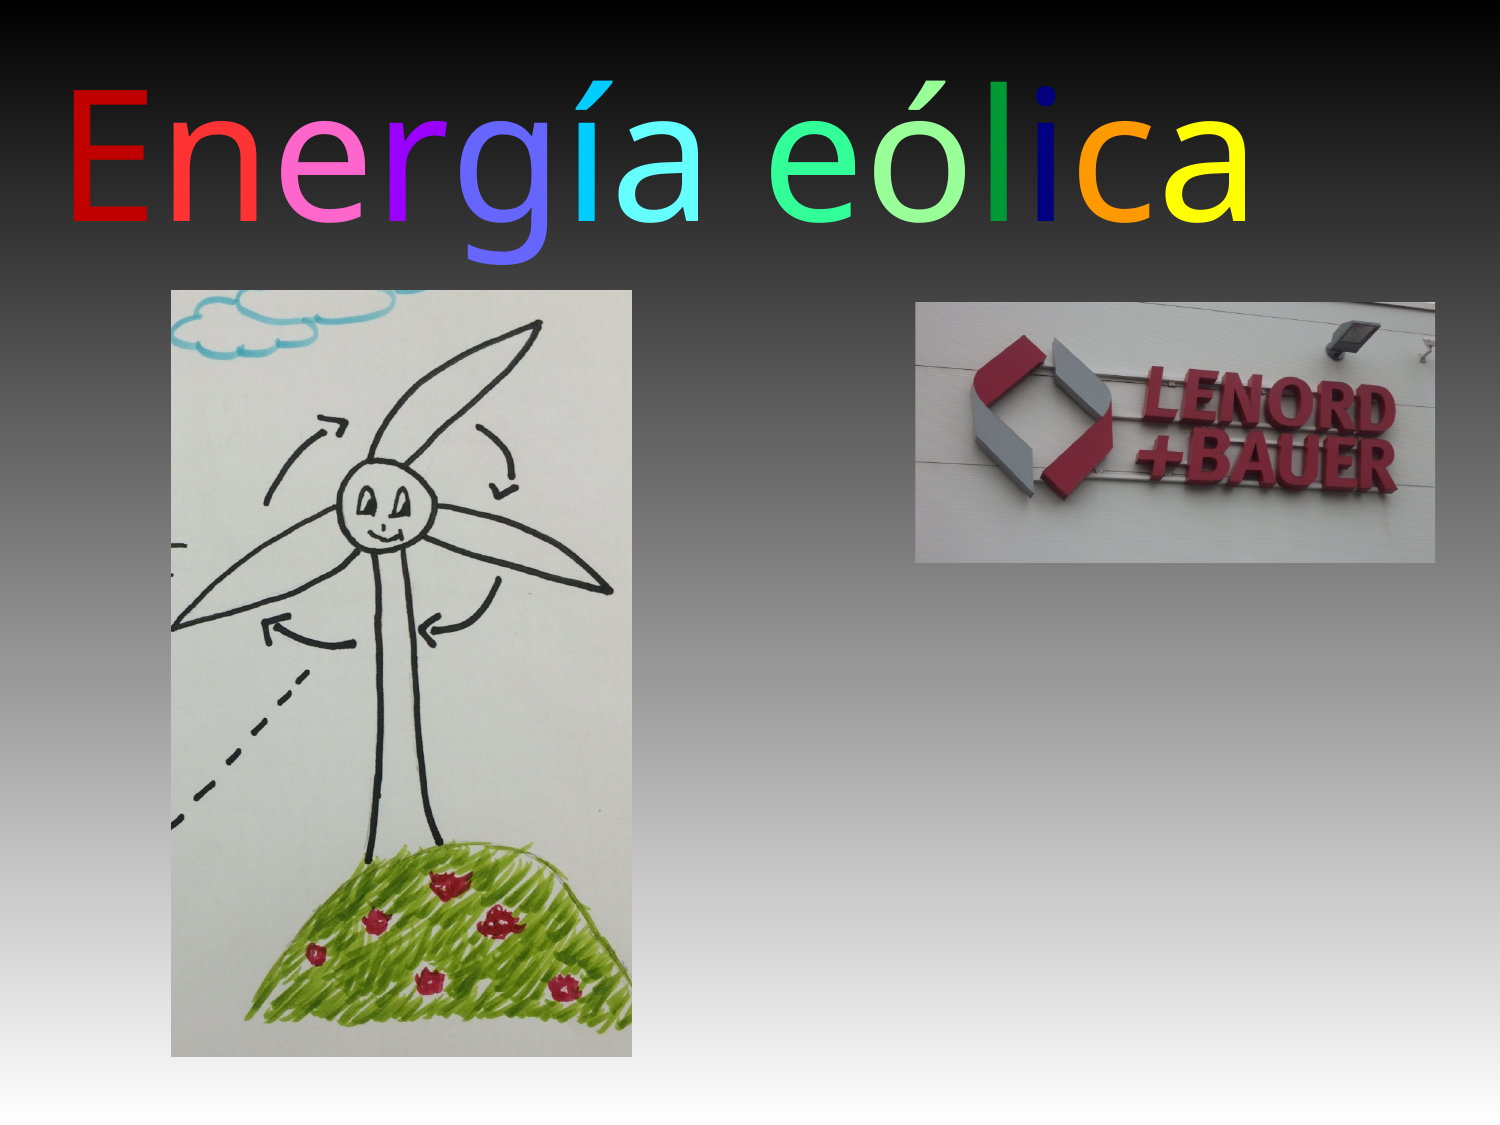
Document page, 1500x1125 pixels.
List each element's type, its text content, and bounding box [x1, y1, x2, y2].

picture [915, 302, 1436, 563]
picture [171, 290, 632, 1057]
title Energía eólica [41, 54, 1392, 243]
